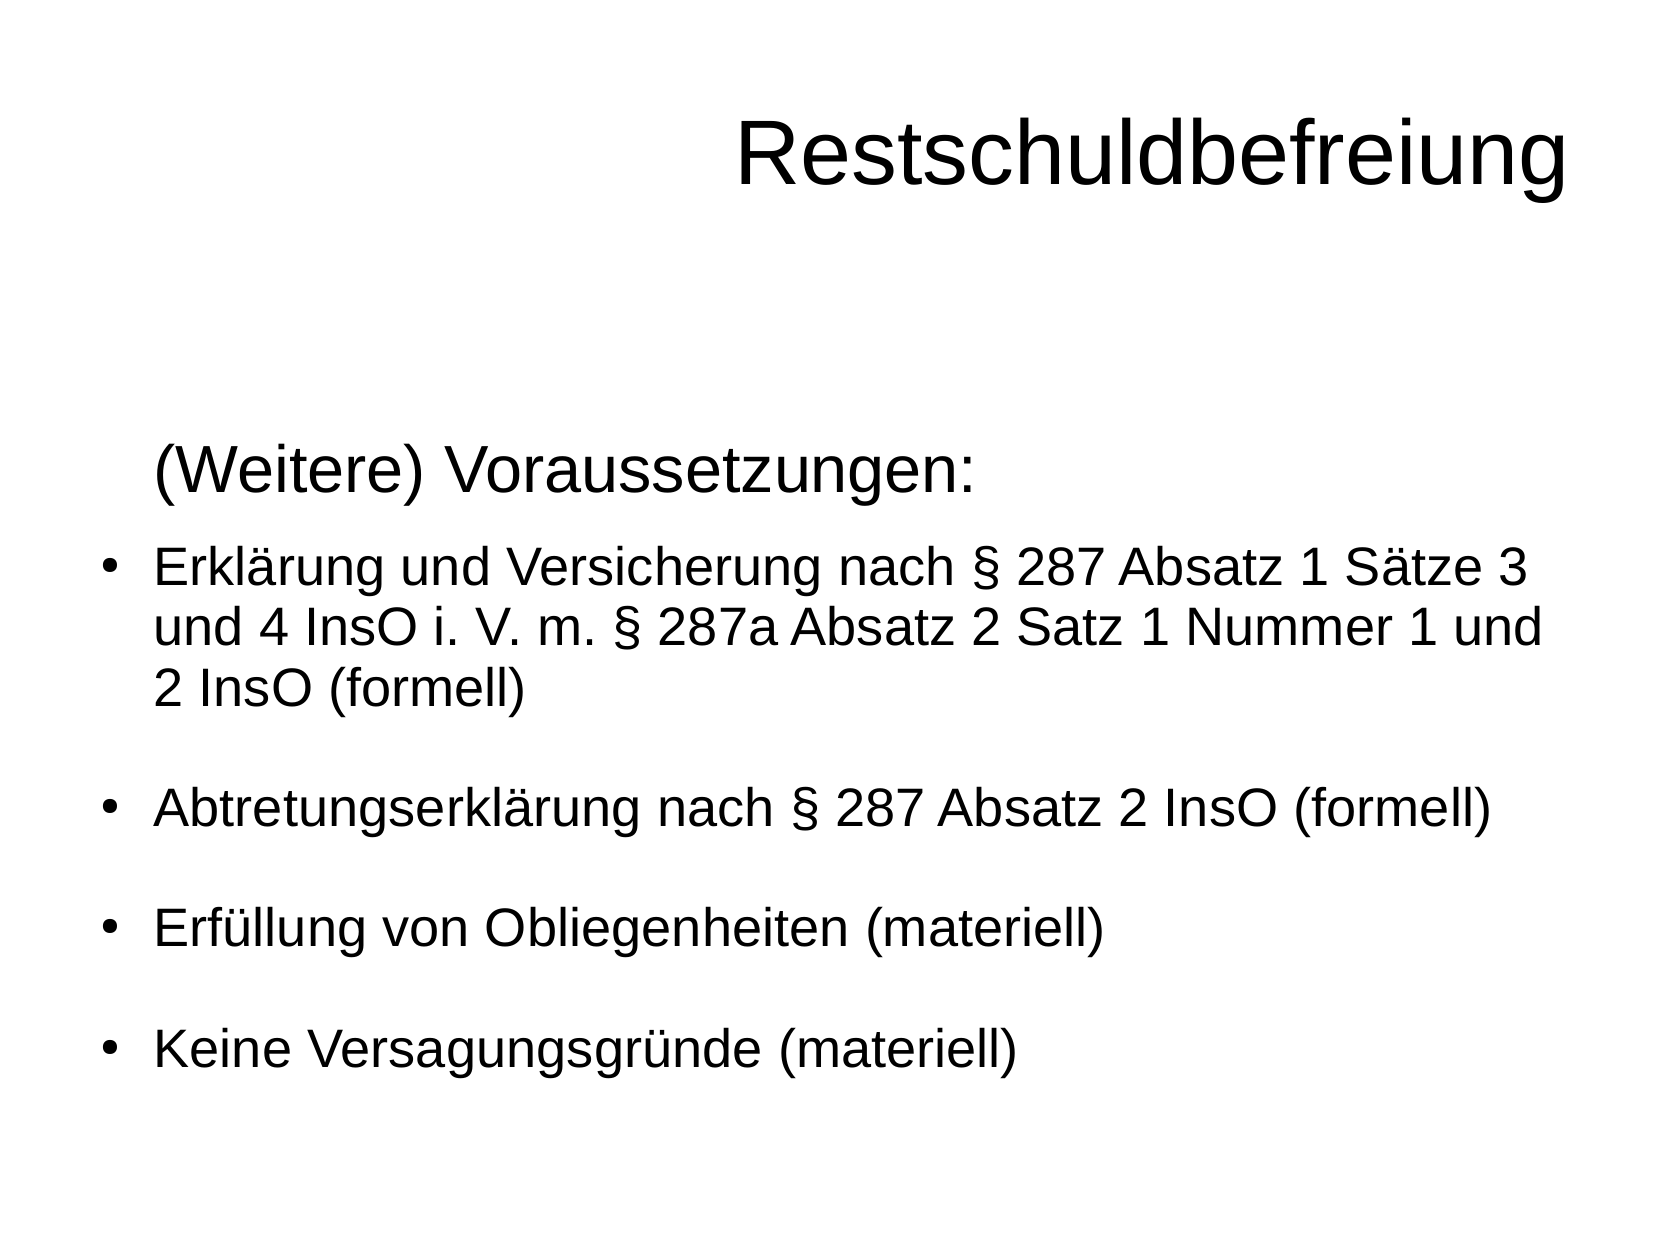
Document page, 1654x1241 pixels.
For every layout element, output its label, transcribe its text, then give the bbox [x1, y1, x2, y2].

list (Weitere) Voraussetzungen: Erklärung und Versicherung nach § 287 Absatz 1 Sätze 3 und 4 InsO i. V. m. § 287a Absatz 2 Satz 1 Nummer 1 und 2 InsO (formell) Abtretungserklärung nach § 287 Absatz 2 InsO (formell) Erfüllung von Obliegenheiten (materiell) Keine Versagungsgründe (materiell) [82, 290, 1571, 1109]
title Restschuldbefreiung [82, 49, 1571, 257]
